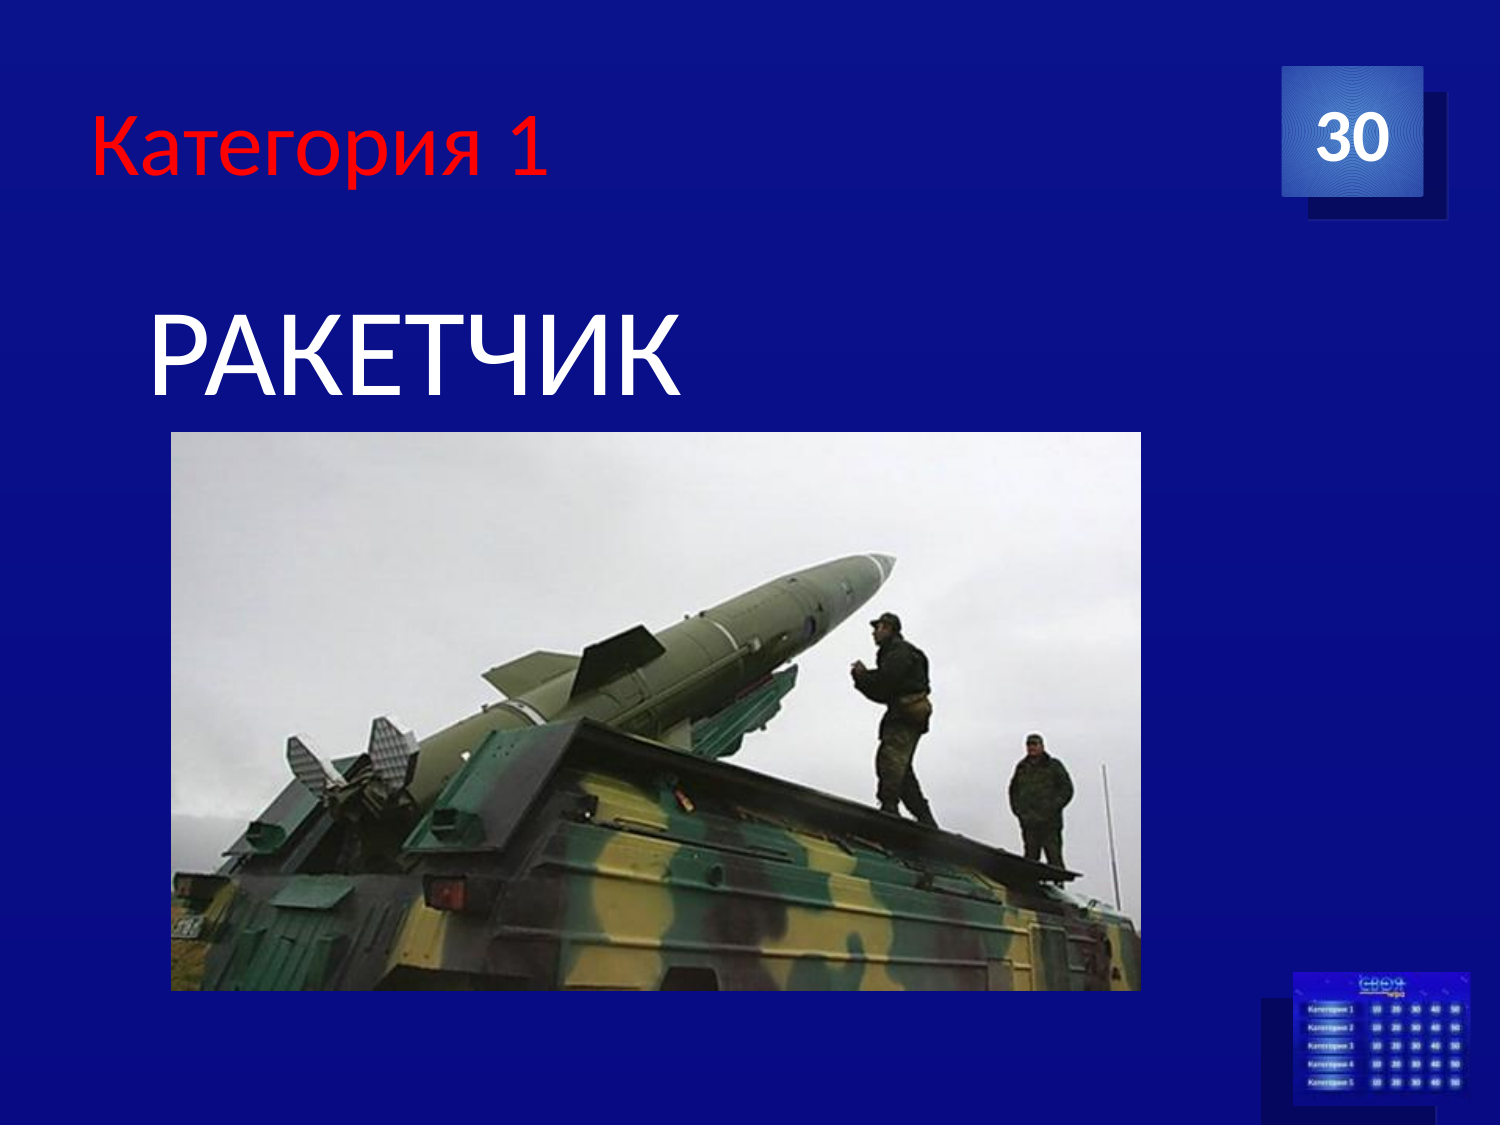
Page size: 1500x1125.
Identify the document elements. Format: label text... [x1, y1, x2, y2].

text_box 30 [1282, 66, 1423, 196]
title Категория 1 [75, 45, 1258, 233]
list РАКЕТЧИК [75, 262, 1426, 445]
picture [171, 432, 1141, 991]
